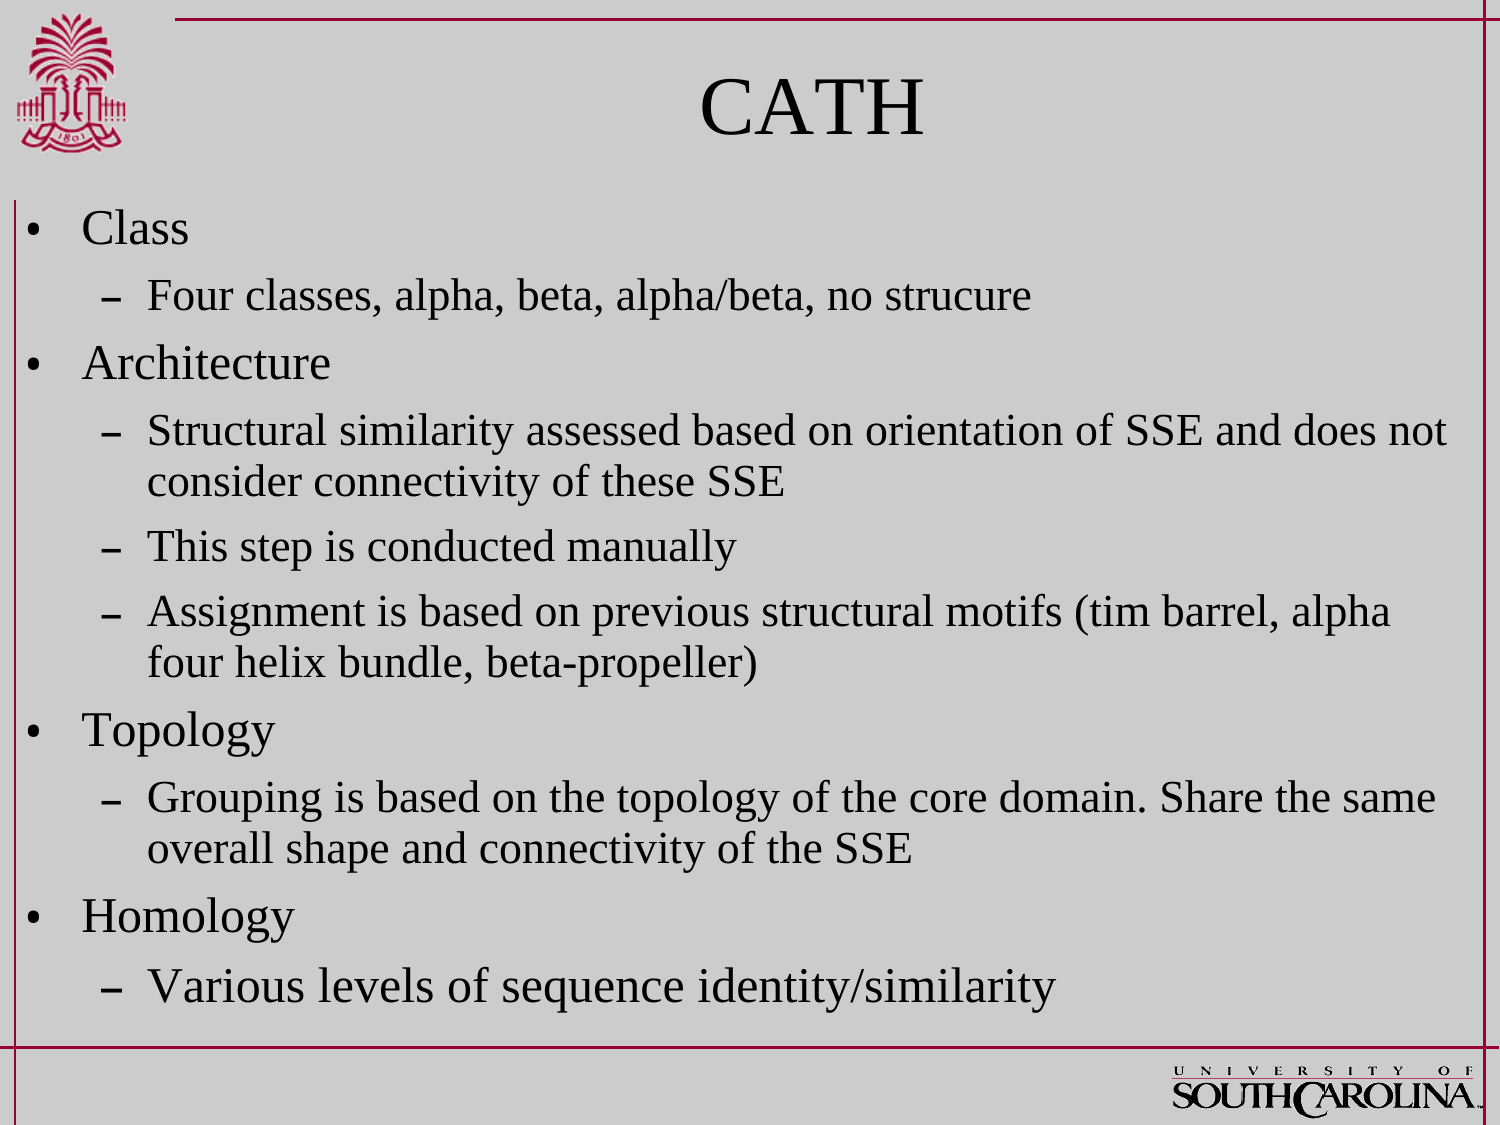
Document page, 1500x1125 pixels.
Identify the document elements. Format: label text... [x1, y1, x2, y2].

title CATH [174, 24, 1450, 188]
picture [1162, 1049, 1483, 1125]
list Class Four classes, alpha, beta, alpha/beta, no strucure Architecture Structural similarity assessed based on orientation of SSE and does not consider connectivity of these SSE This step is conducted manually Assignment is based on previous structural motifs (tim barrel, alpha four helix bundle, beta-propeller) Topology Grouping is based on the topology of the core domain. Share the same overall shape and connectivity of the SSE Homology Various levels of sequence identity/similarity [24, 200, 1476, 1014]
picture [12, 12, 131, 155]
